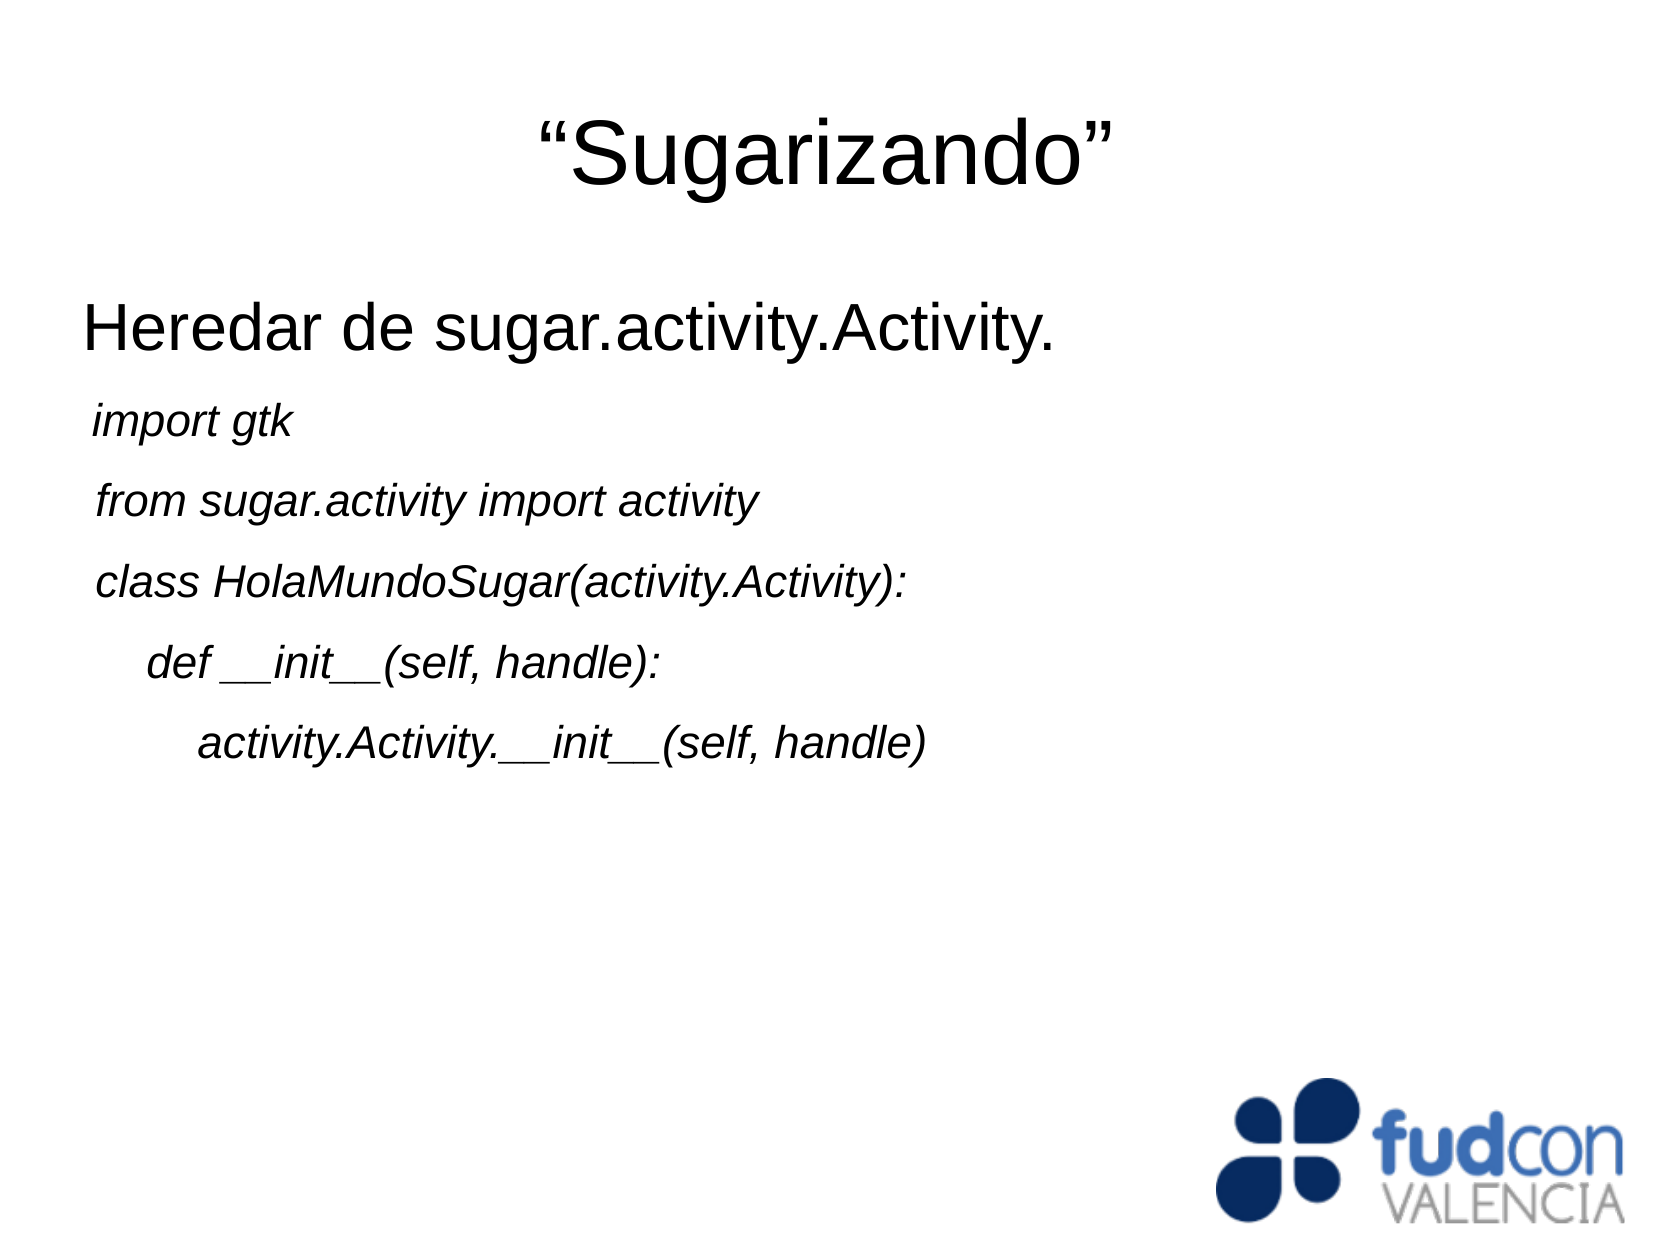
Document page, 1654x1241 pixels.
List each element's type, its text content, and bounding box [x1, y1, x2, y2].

title “Sugarizando” [82, 49, 1571, 257]
list Heredar de sugar.activity.Activity. import gtk from sugar.activity import activity class HolaMundoSugar(activity.Activity): def __init__(self, handle): activity.Activity.__init__(self, handle) [82, 290, 1571, 1109]
picture [1216, 1078, 1643, 1230]
